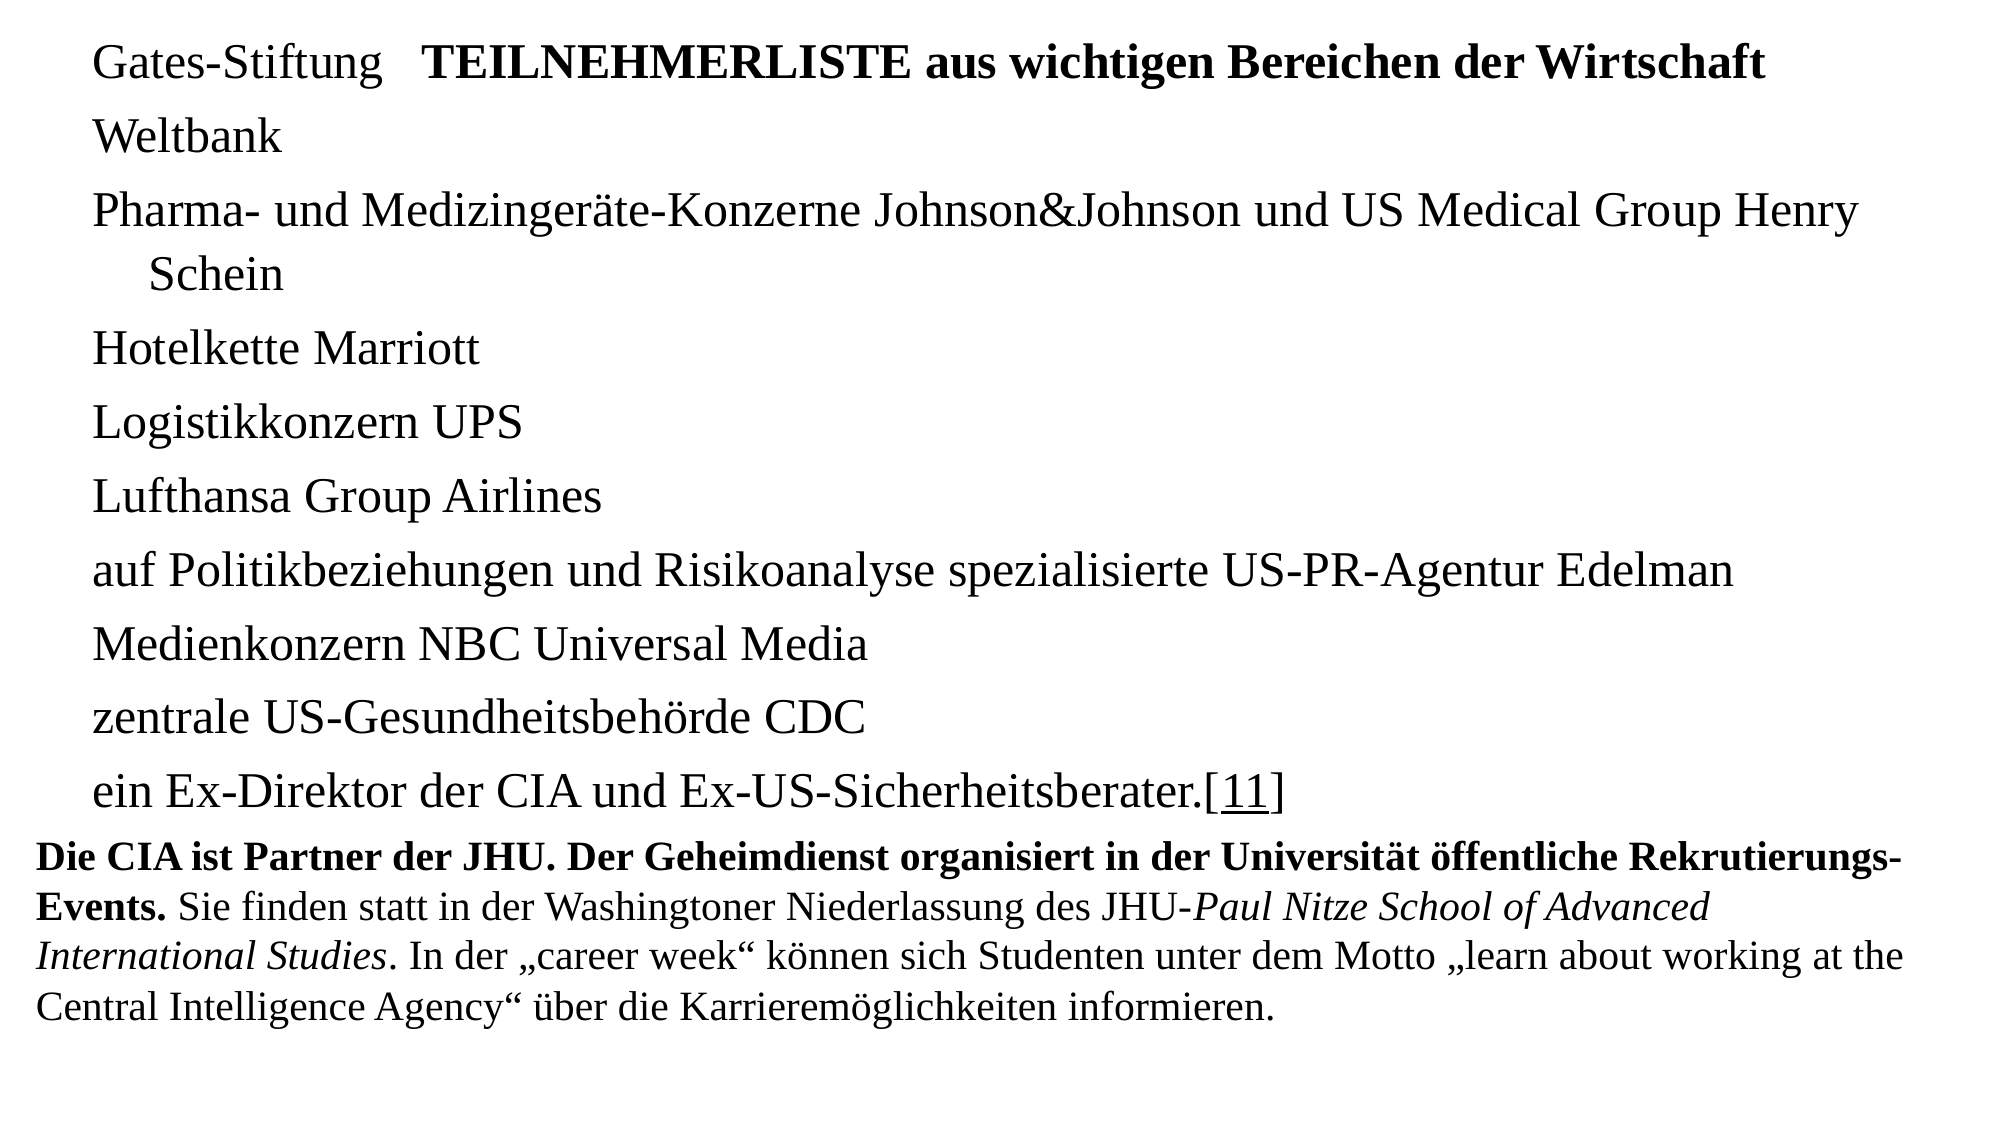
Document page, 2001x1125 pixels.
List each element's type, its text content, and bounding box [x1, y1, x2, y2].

text_box Gates-Stiftung TEILNEHMERLISTE aus wichtigen Bereichen der Wirtschaft Weltbank Pharma- und Medizingeräte-Konzerne Johnson&Johnson und US Medical Group Henry Schein Hotelkette Marriott Logistikkonzern UPS Lufthansa Group Airlines auf Politikbeziehungen und Risikoanalyse spezialisierte US-PR-Agentur Edelman Medienkonzern NBC Universal Media zentrale US-Gesundheitsbehörde CDC ein Ex-Direktor der CIA und Ex-US-Sicherheitsberater.[11] Die CIA ist Partner der JHU. Der Geheimdienst organisiert in der Universität öffentliche Rekrutierungs-Events. Sie finden statt in der Washingtoner Niederlassung des JHU-Paul Nitze School of Advanced International Studies. In der „career week“ können sich Studenten unter dem Motto „learn about working at the Central Intelligence Agency“ über die Karrieremöglichkeiten informieren. [20, 17, 1930, 1125]
